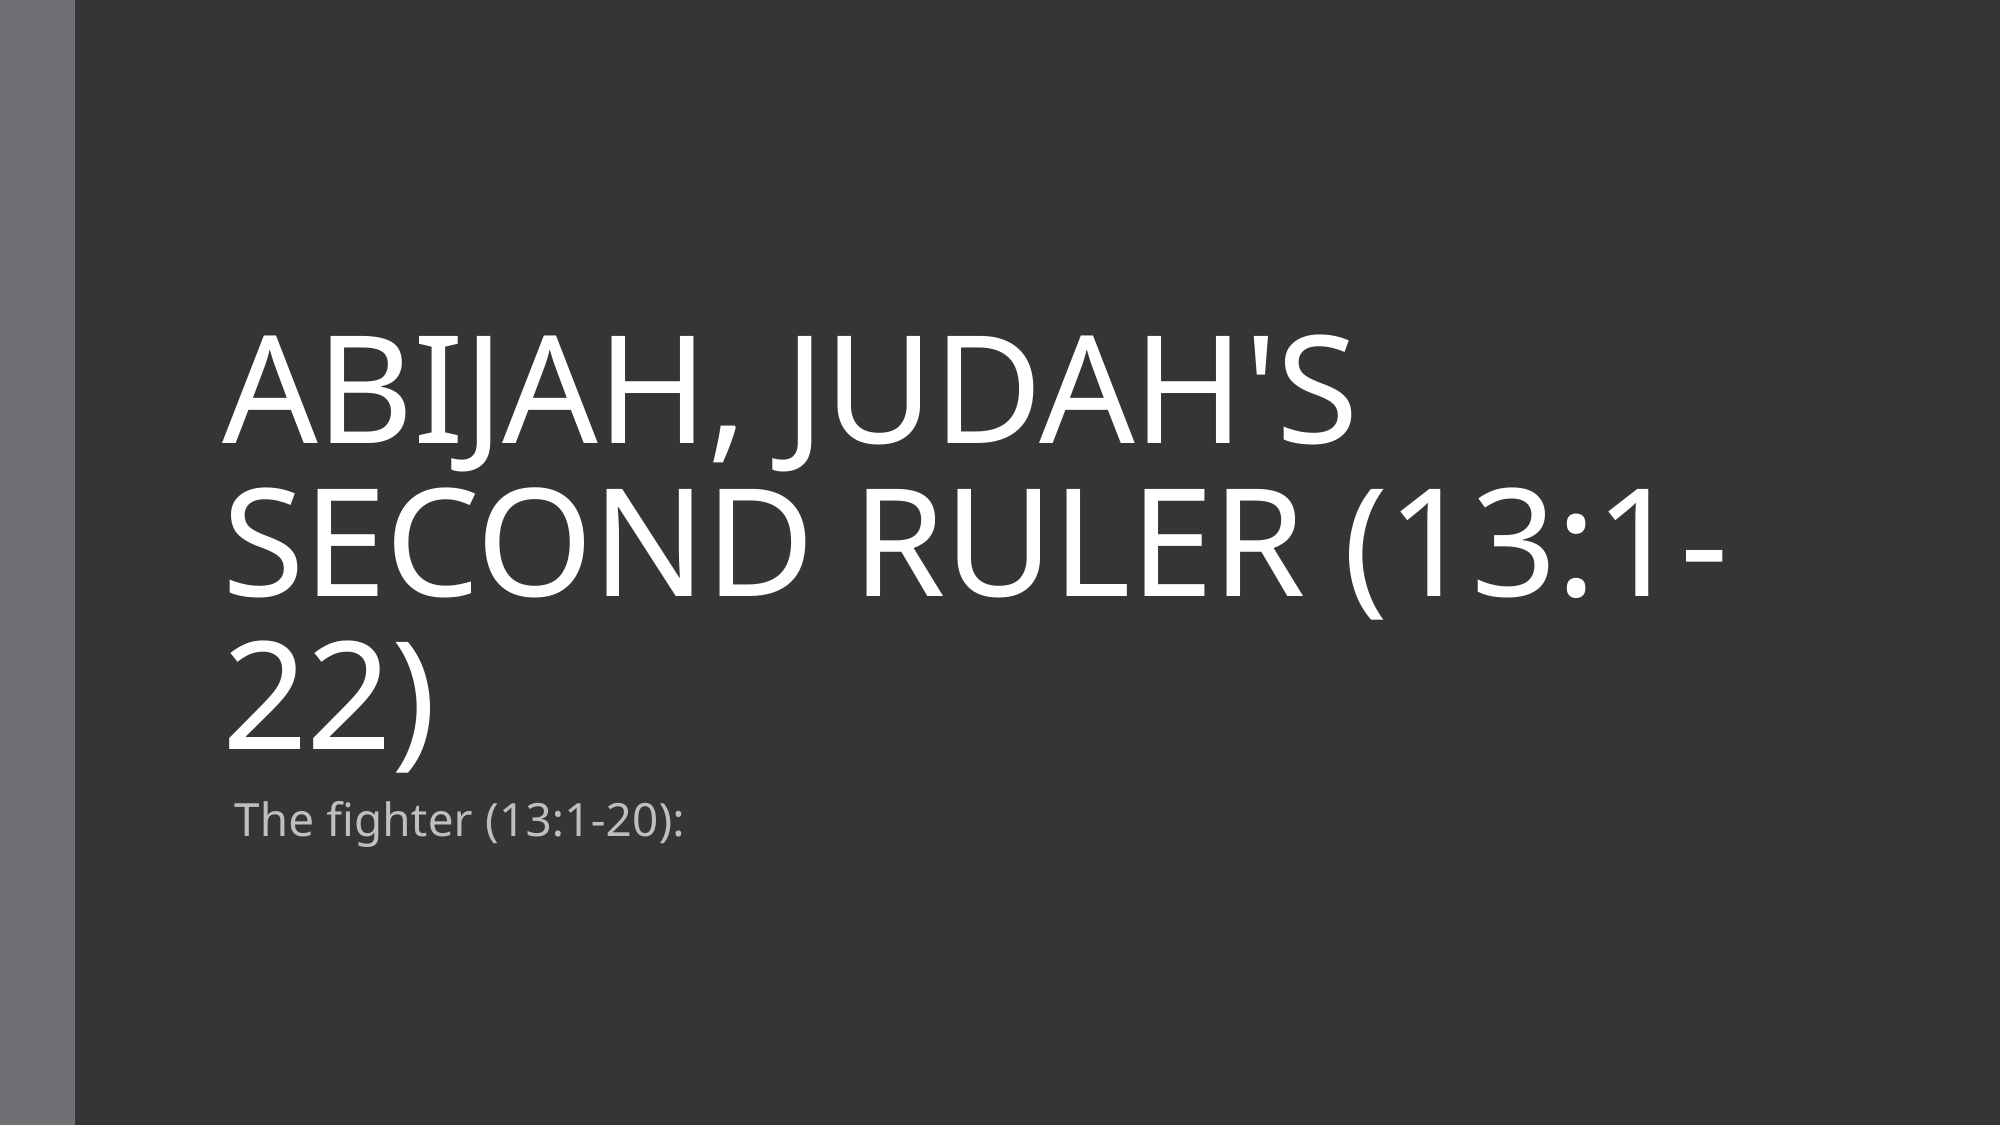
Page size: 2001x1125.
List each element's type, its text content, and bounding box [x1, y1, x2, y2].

subtitle The fighter (13:1-20): [206, 787, 1752, 1066]
title ABIJAH, JUDAH'S SECOND RULER (13:1-22) [206, 124, 1752, 787]
